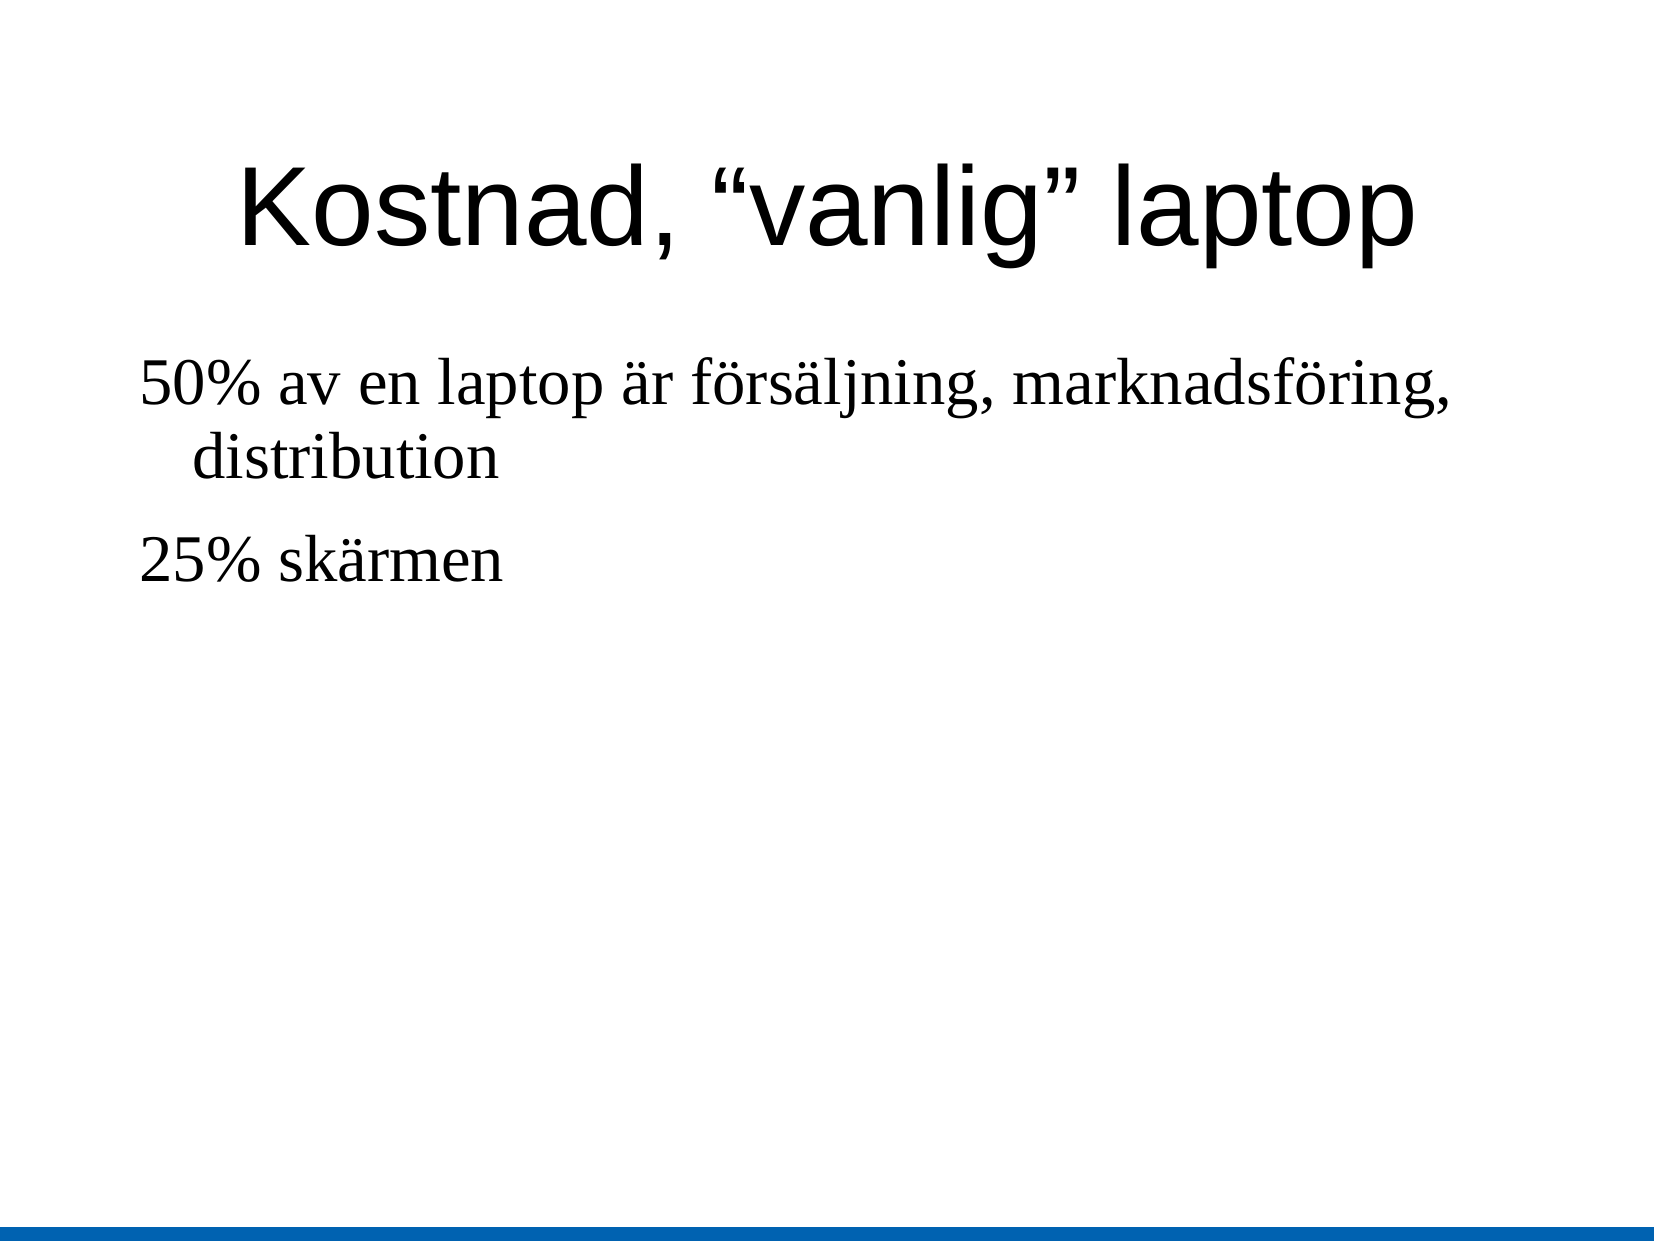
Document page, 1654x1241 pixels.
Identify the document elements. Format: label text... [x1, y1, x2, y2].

list 50% av en laptop är försäljning, marknadsföring, distribution 25% skärmen [121, 344, 1534, 1127]
title Kostnad, “vanlig” laptop [121, 102, 1534, 310]
